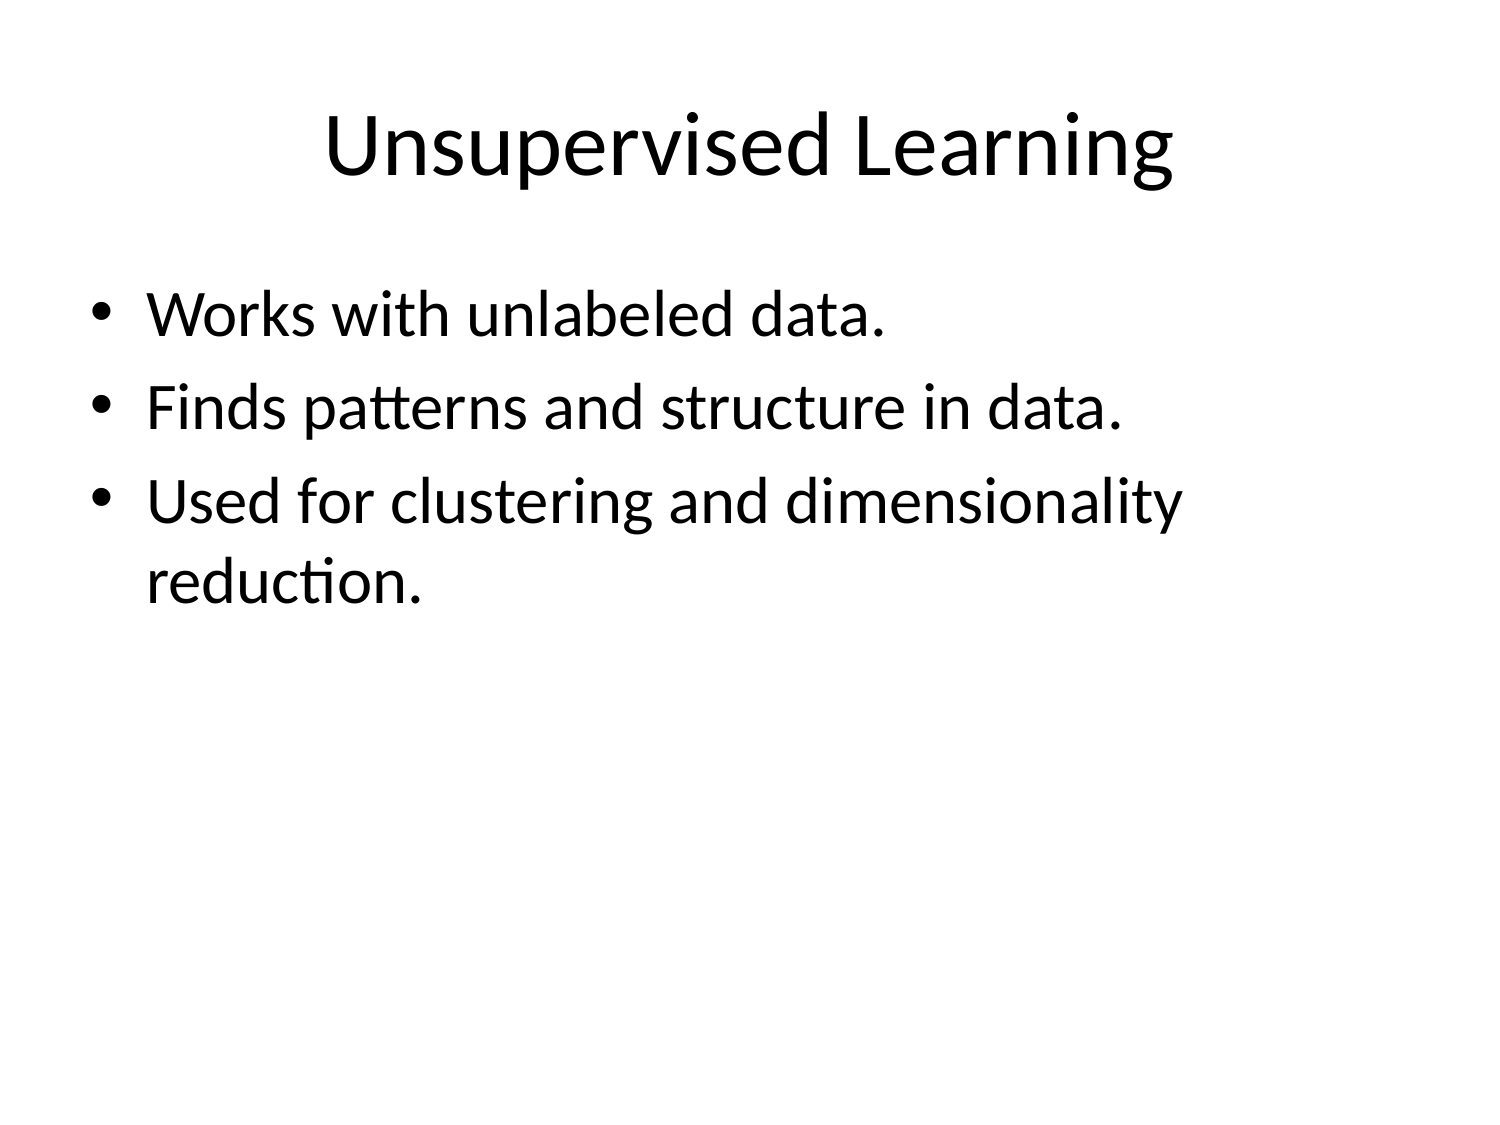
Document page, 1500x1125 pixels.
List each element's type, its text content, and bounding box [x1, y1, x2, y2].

list Works with unlabeled data. Finds patterns and structure in data. Used for clustering and dimensionality reduction. [75, 262, 1425, 1005]
title Unsupervised Learning [75, 45, 1425, 233]
